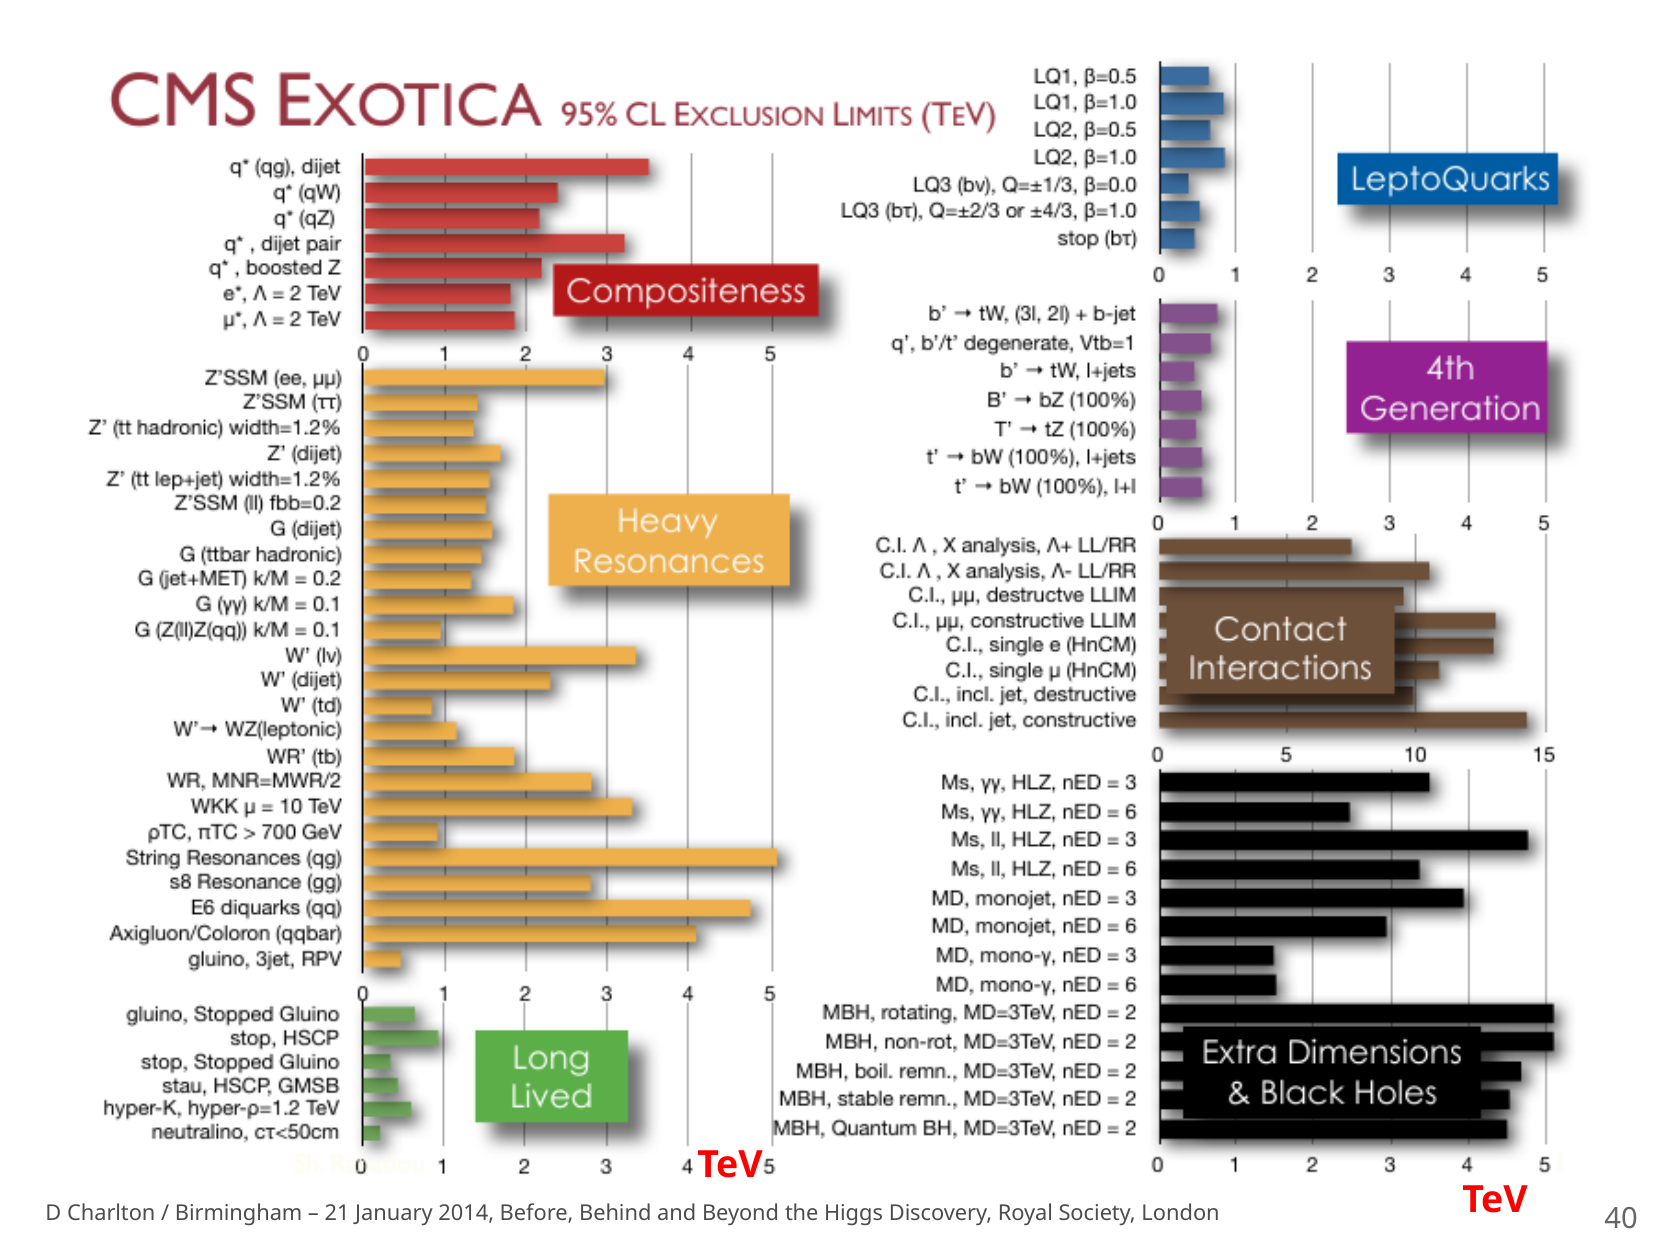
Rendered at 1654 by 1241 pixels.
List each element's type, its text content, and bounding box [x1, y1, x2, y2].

text_box TeV [1447, 1164, 1549, 1224]
text_box TeV [682, 1130, 784, 1190]
picture [0, 23, 1654, 1198]
